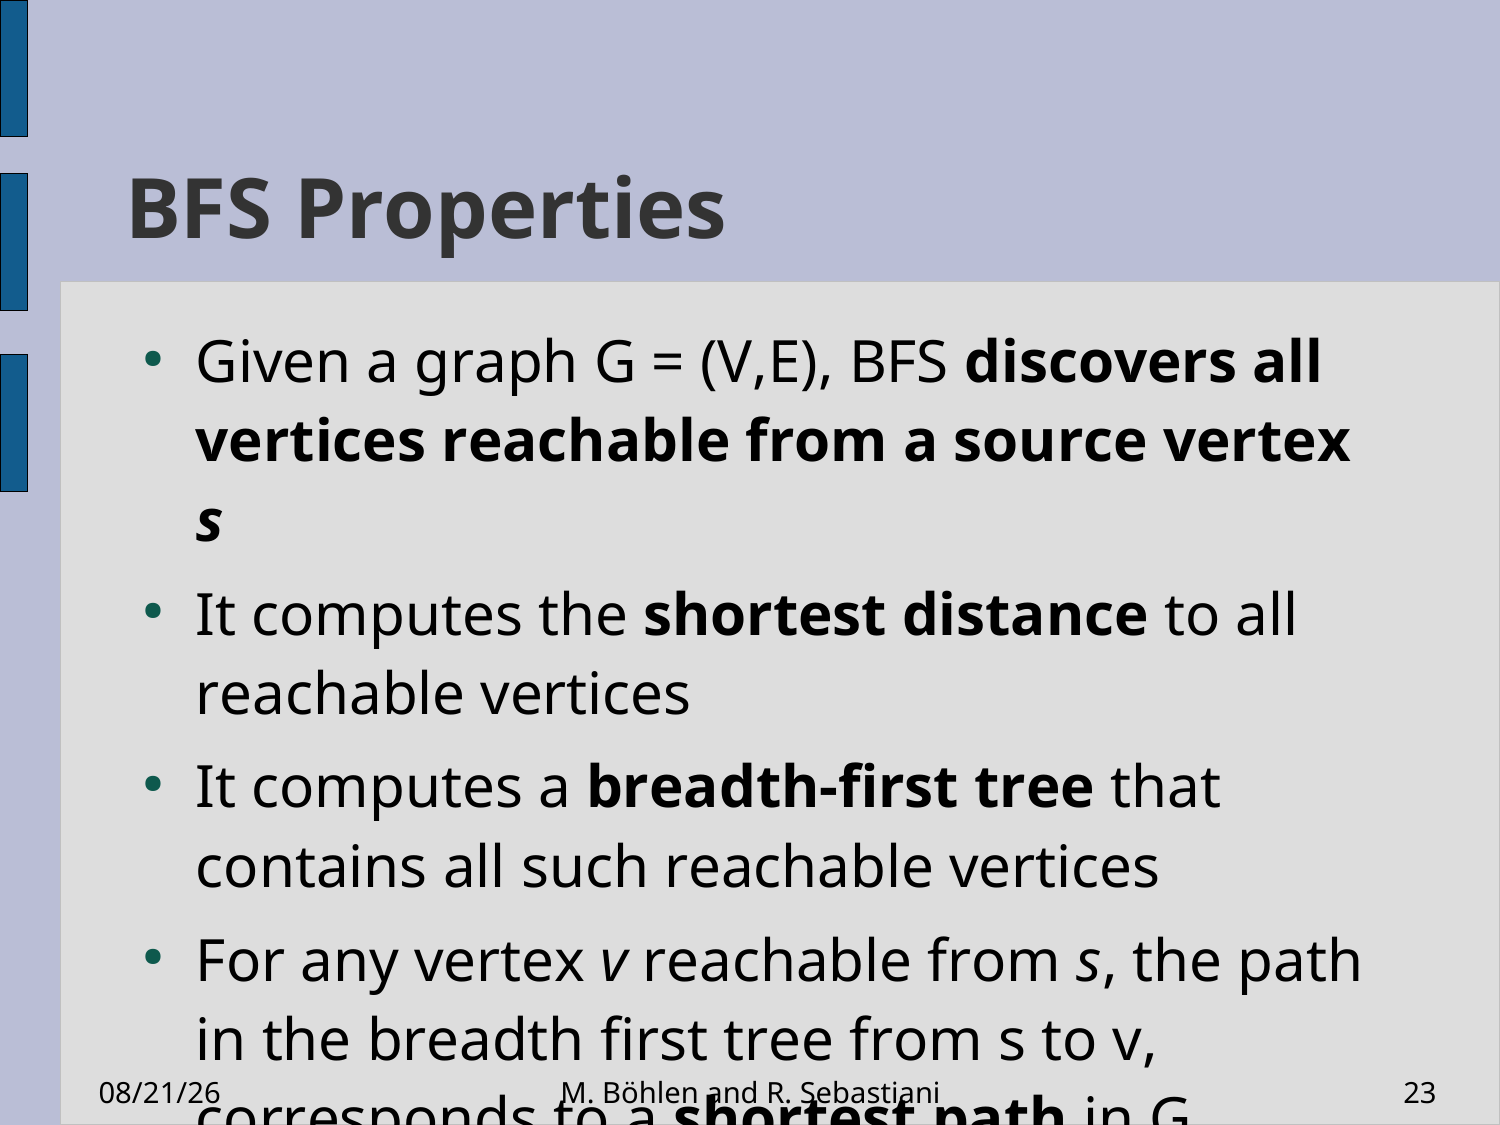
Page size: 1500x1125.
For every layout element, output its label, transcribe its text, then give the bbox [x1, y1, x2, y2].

title BFS Properties [110, 67, 1392, 271]
list Given a graph G = (V,E), BFS discovers all vertices reachable from a source vertex s It computes the shortest distance to all reachable vertices It computes a breadth-first tree that contains all such reachable vertices For any vertex v reachable from s, the path in the breadth first tree from s to v, corresponds to a shortest path in G [110, 312, 1392, 1037]
